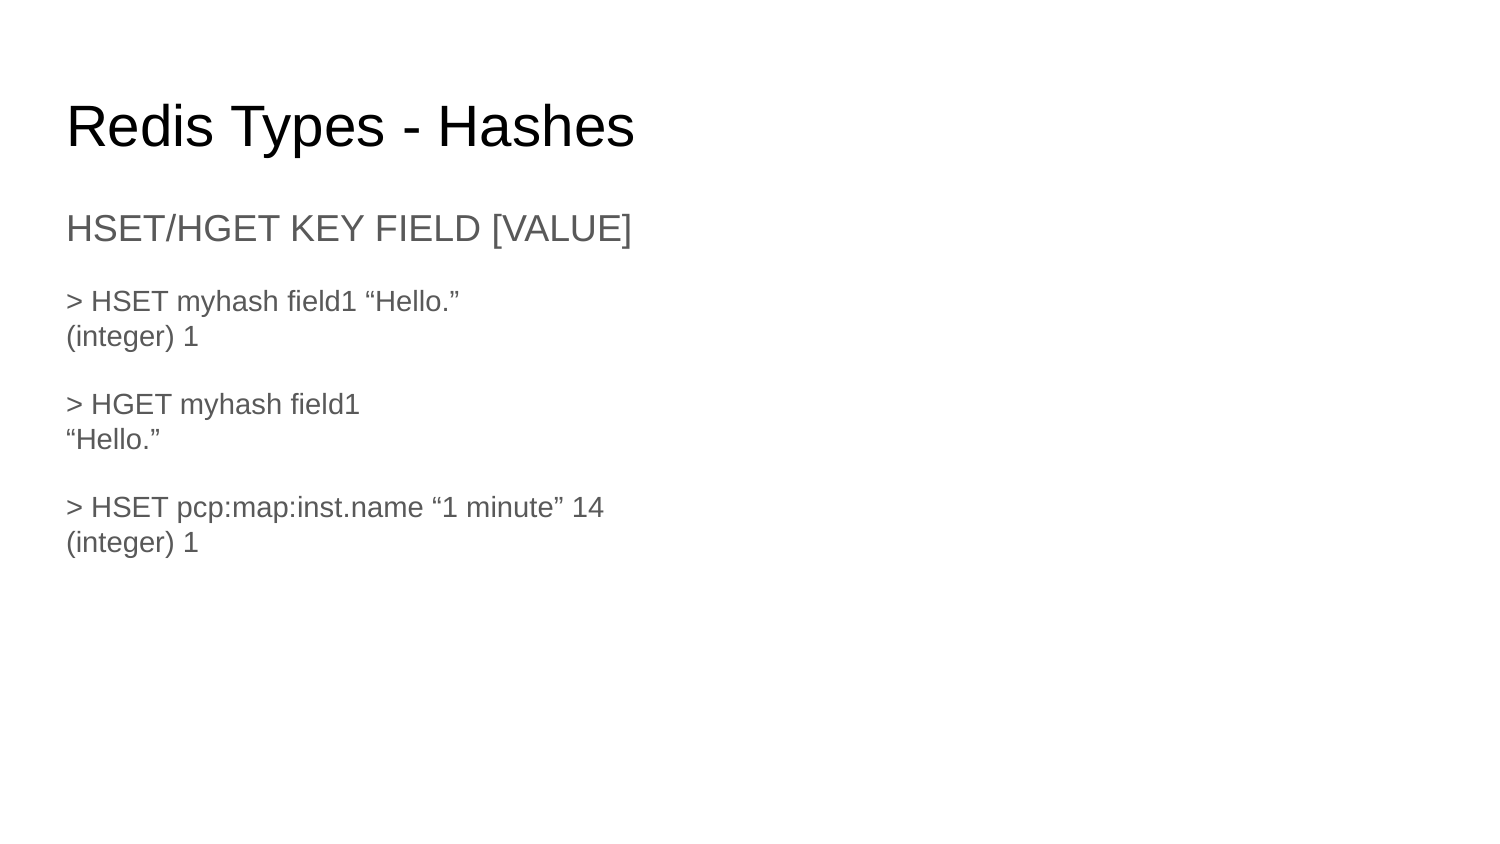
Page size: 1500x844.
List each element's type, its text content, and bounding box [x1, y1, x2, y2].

list HSET/HGET KEY FIELD [VALUE] > HSET myhash field1 “Hello.” (integer) 1 > HGET myhash field1 “Hello.” > HSET pcp:map:inst.name “1 minute” 14 (integer) 1 [51, 189, 1449, 750]
title Redis Types - Hashes [51, 72, 1449, 167]
